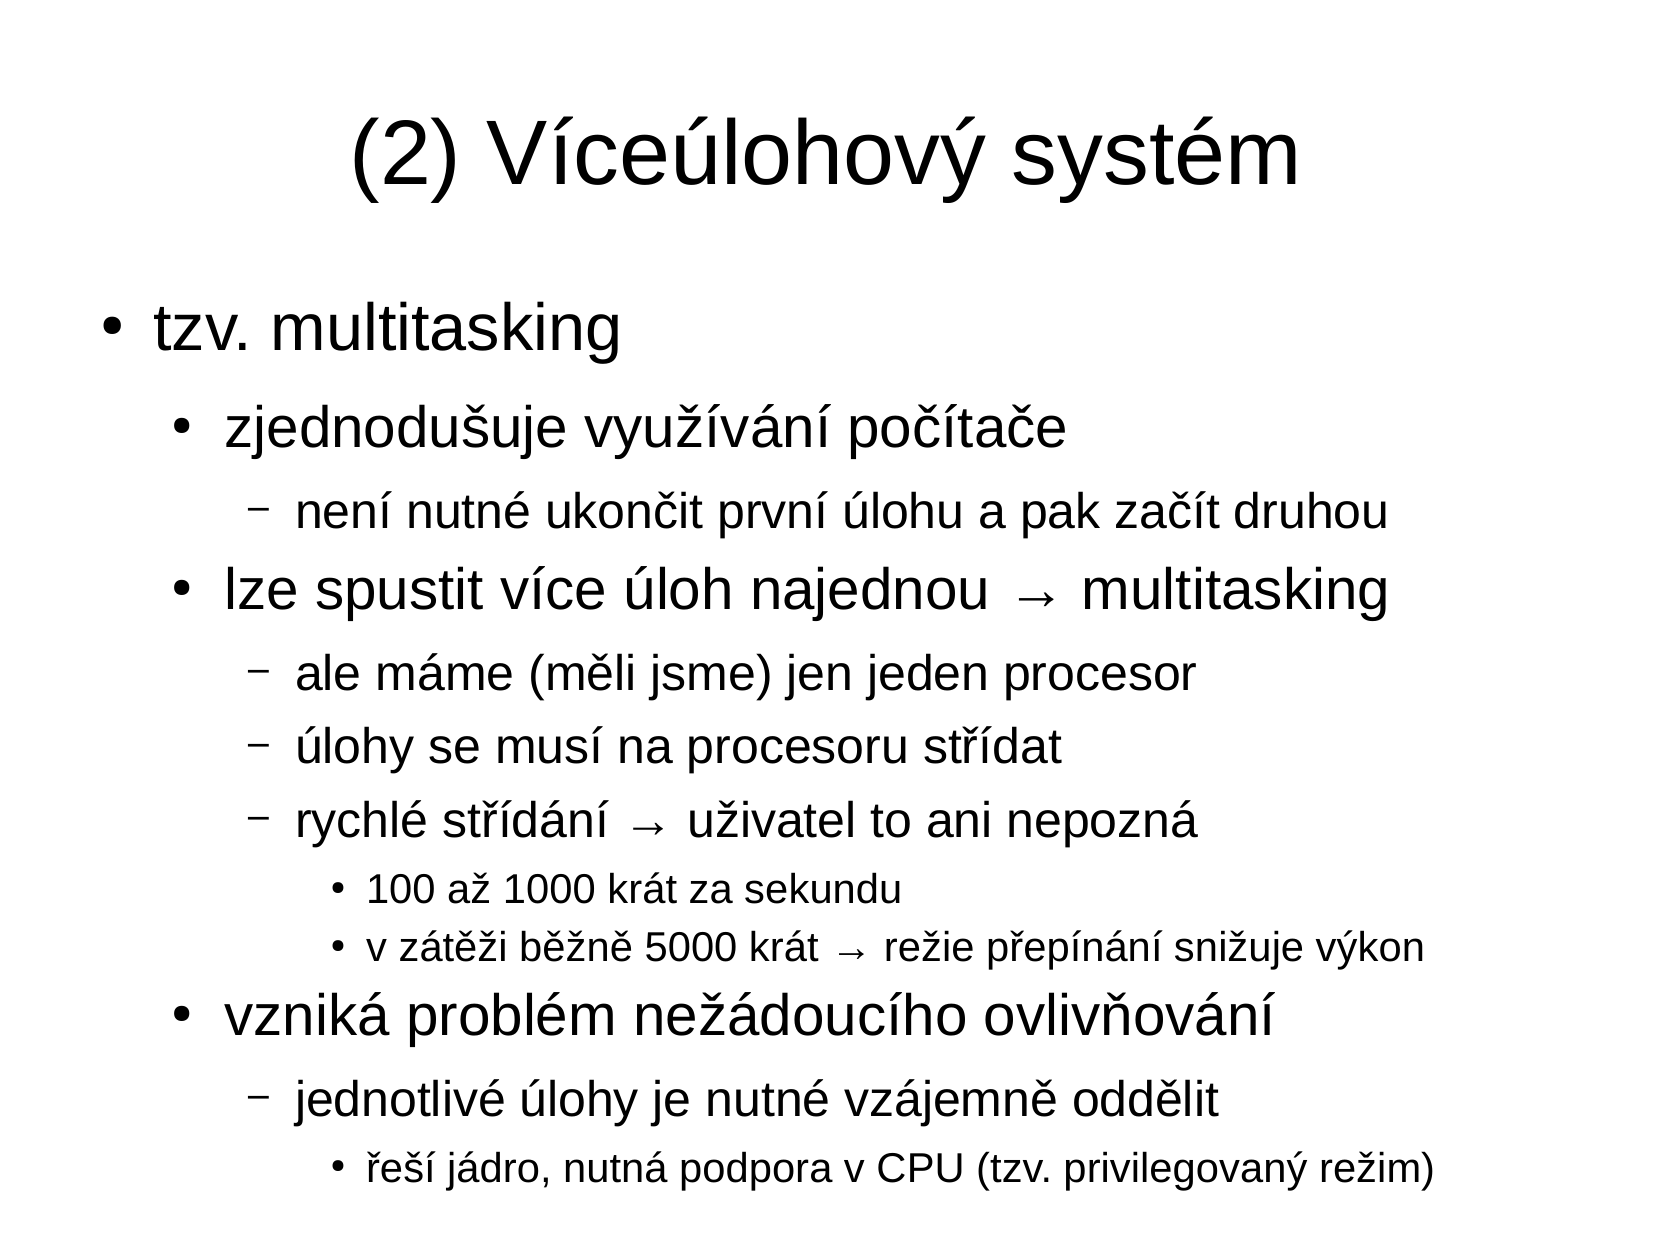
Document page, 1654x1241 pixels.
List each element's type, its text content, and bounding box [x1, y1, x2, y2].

title (2) Víceúlohový systém [82, 56, 1571, 250]
list tzv. multitasking zjednodušuje využívání počítače není nutné ukončit první úlohu a pak začít druhou lze spustit více úloh najednou → multitasking ale máme (měli jsme) jen jeden procesor úlohy se musí na procesoru střídat rychlé střídání → uživatel to ani nepozná 100 až 1000 krát za sekundu v zátěži běžně 5000 krát → režie přepínání snižuje výkon vzniká problém nežádoucího ovlivňování jednotlivé úlohy je nutné vzájemně oddělit řeší jádro, nutná podpora v CPU (tzv. privilegovaný režim) [82, 290, 1571, 1191]
